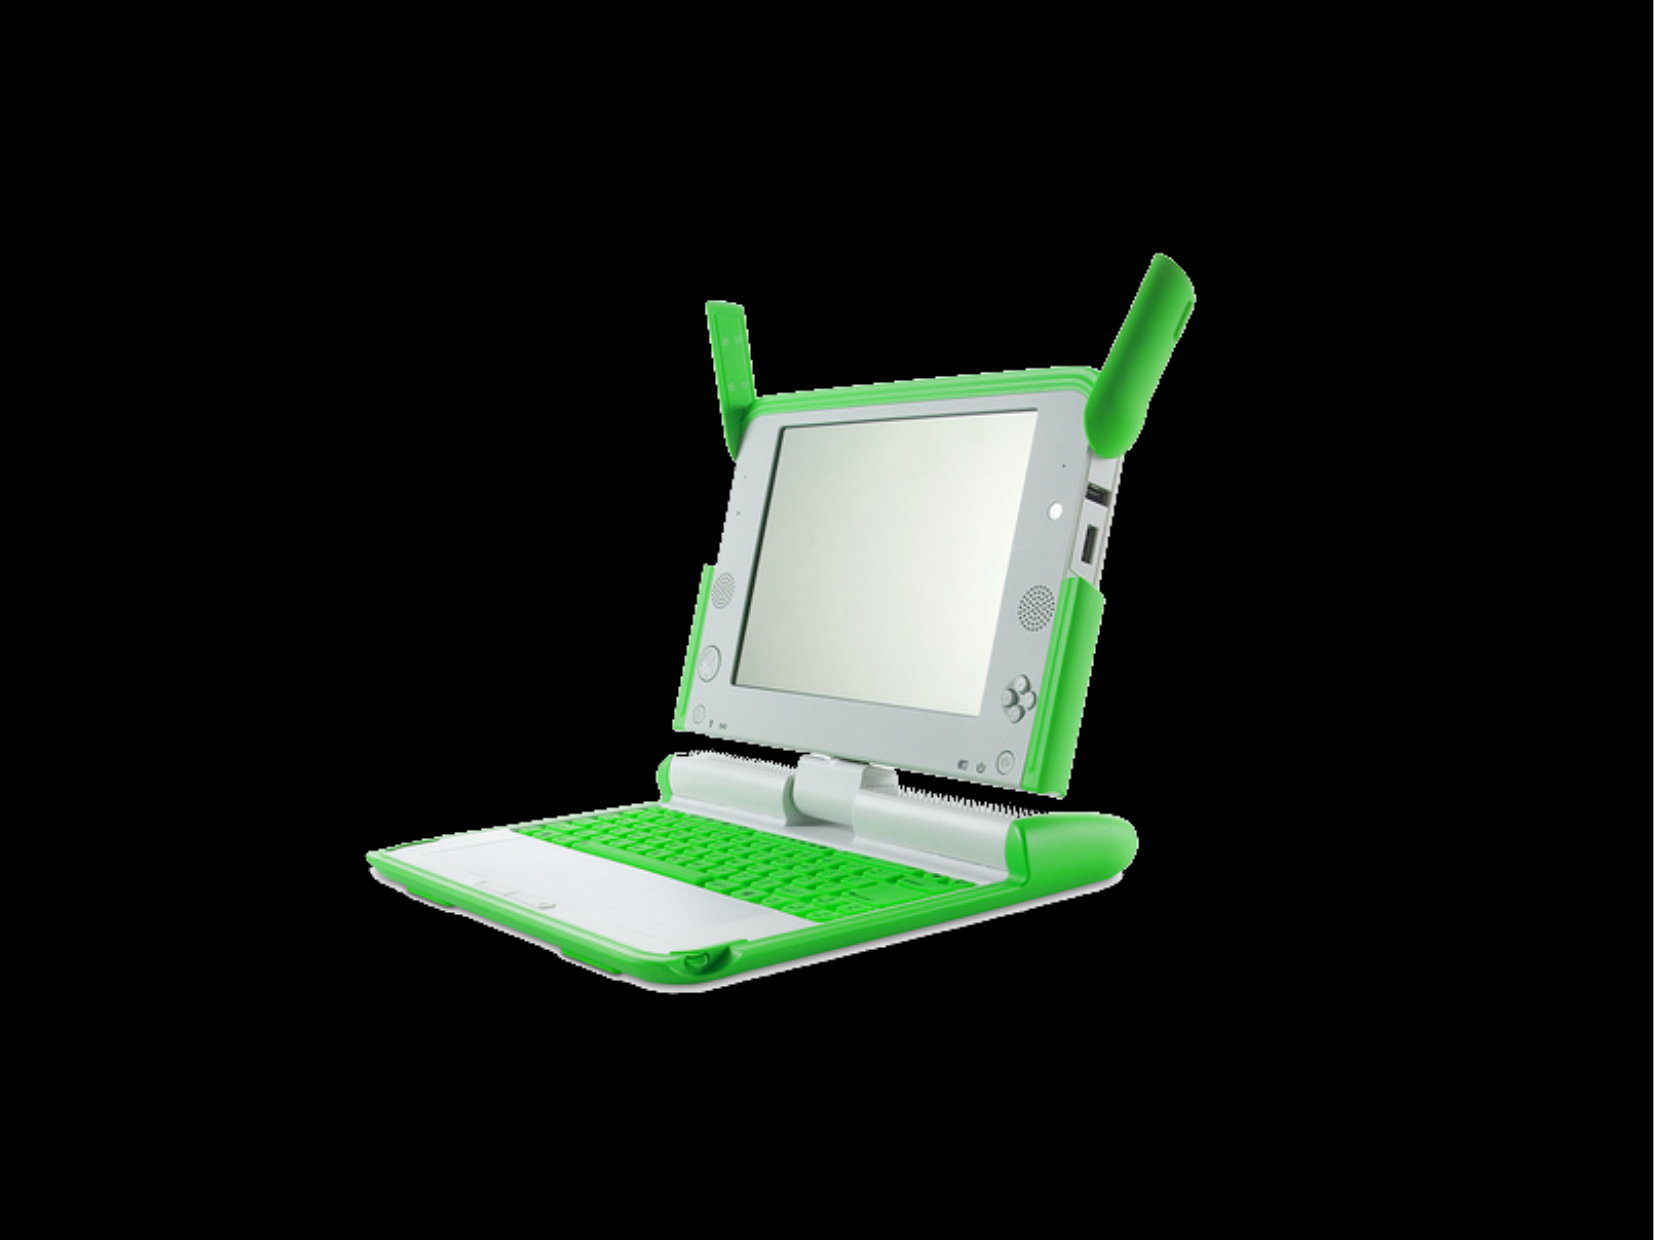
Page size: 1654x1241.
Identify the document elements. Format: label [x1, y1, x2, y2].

picture [295, 112, 1322, 1063]
